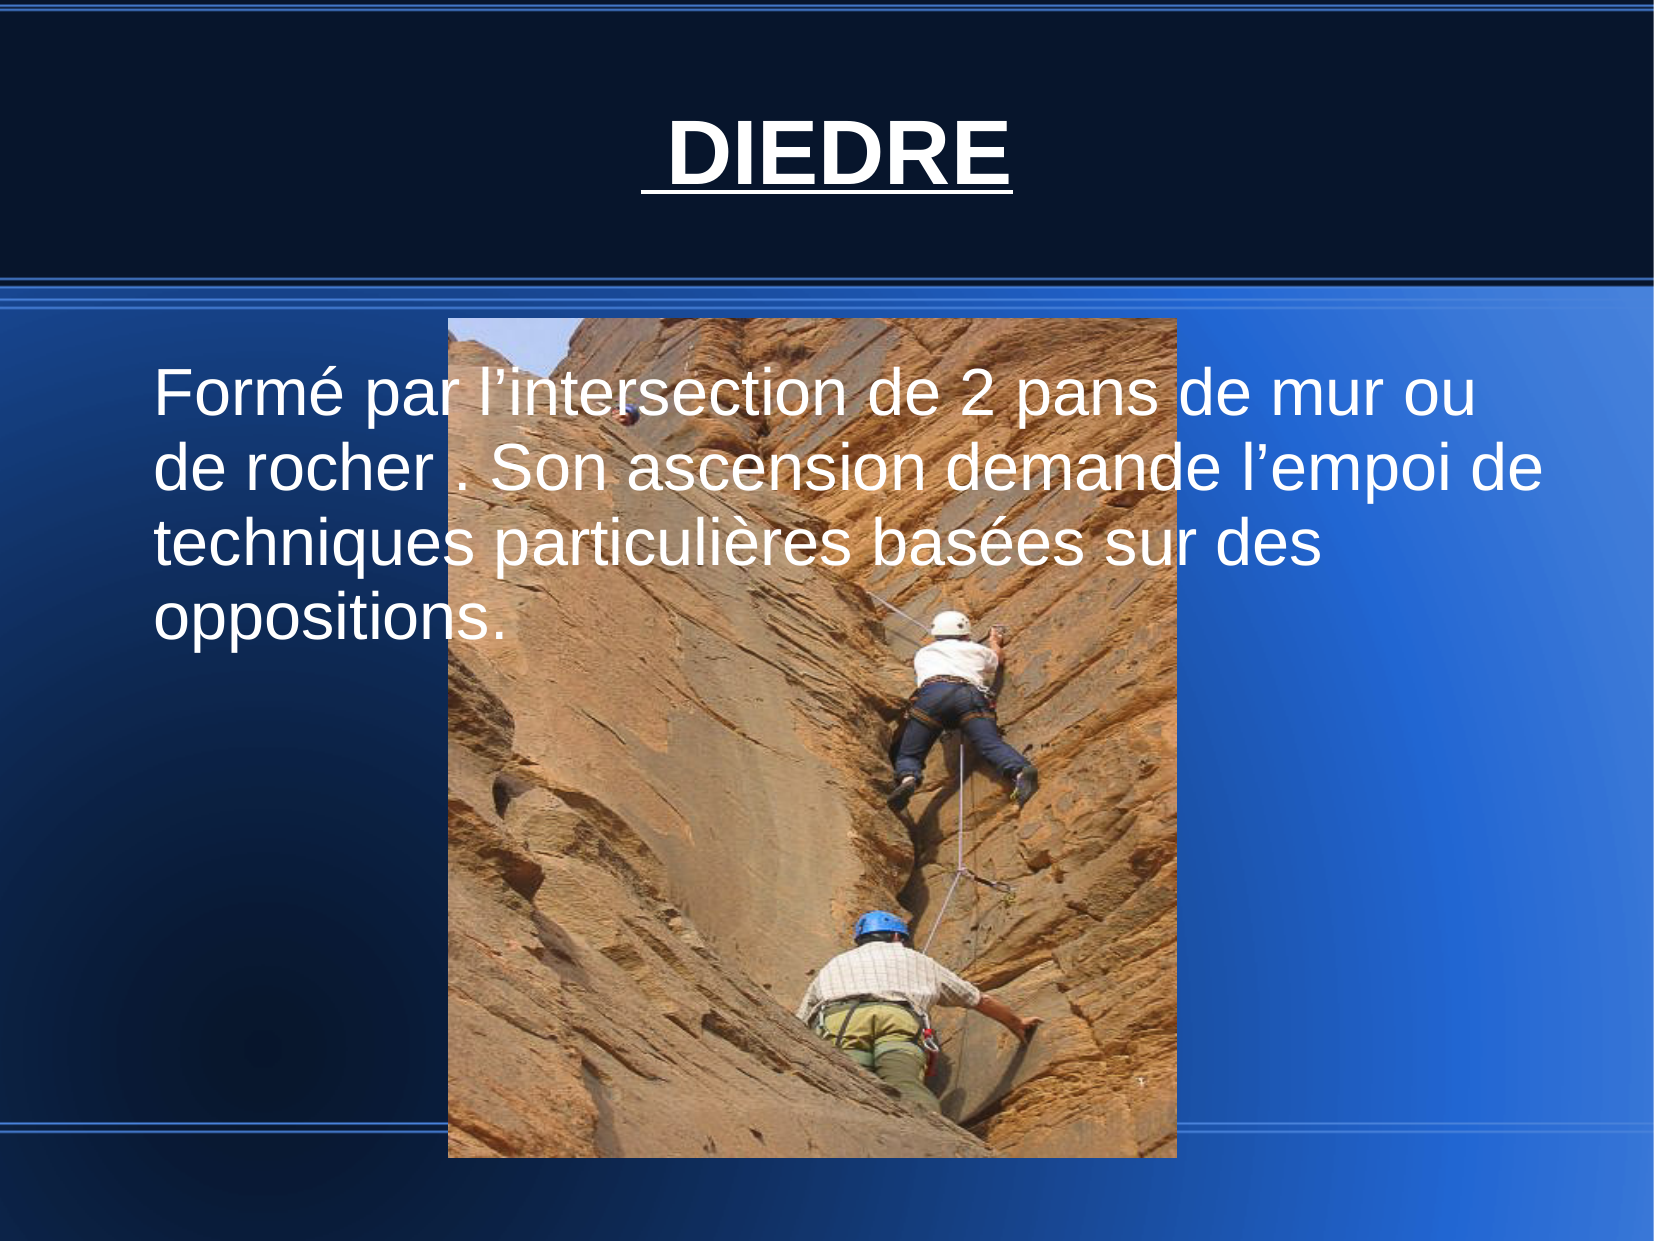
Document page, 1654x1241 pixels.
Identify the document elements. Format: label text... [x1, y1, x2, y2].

list Formé par l’intersection de 2 pans de mur ou de rocher . Son ascension demande l’empoi de techniques particulières basées sur des oppositions. [82, 355, 1571, 1058]
title DIEDRE [82, 49, 1571, 257]
picture [0, 0, 1654, 1241]
